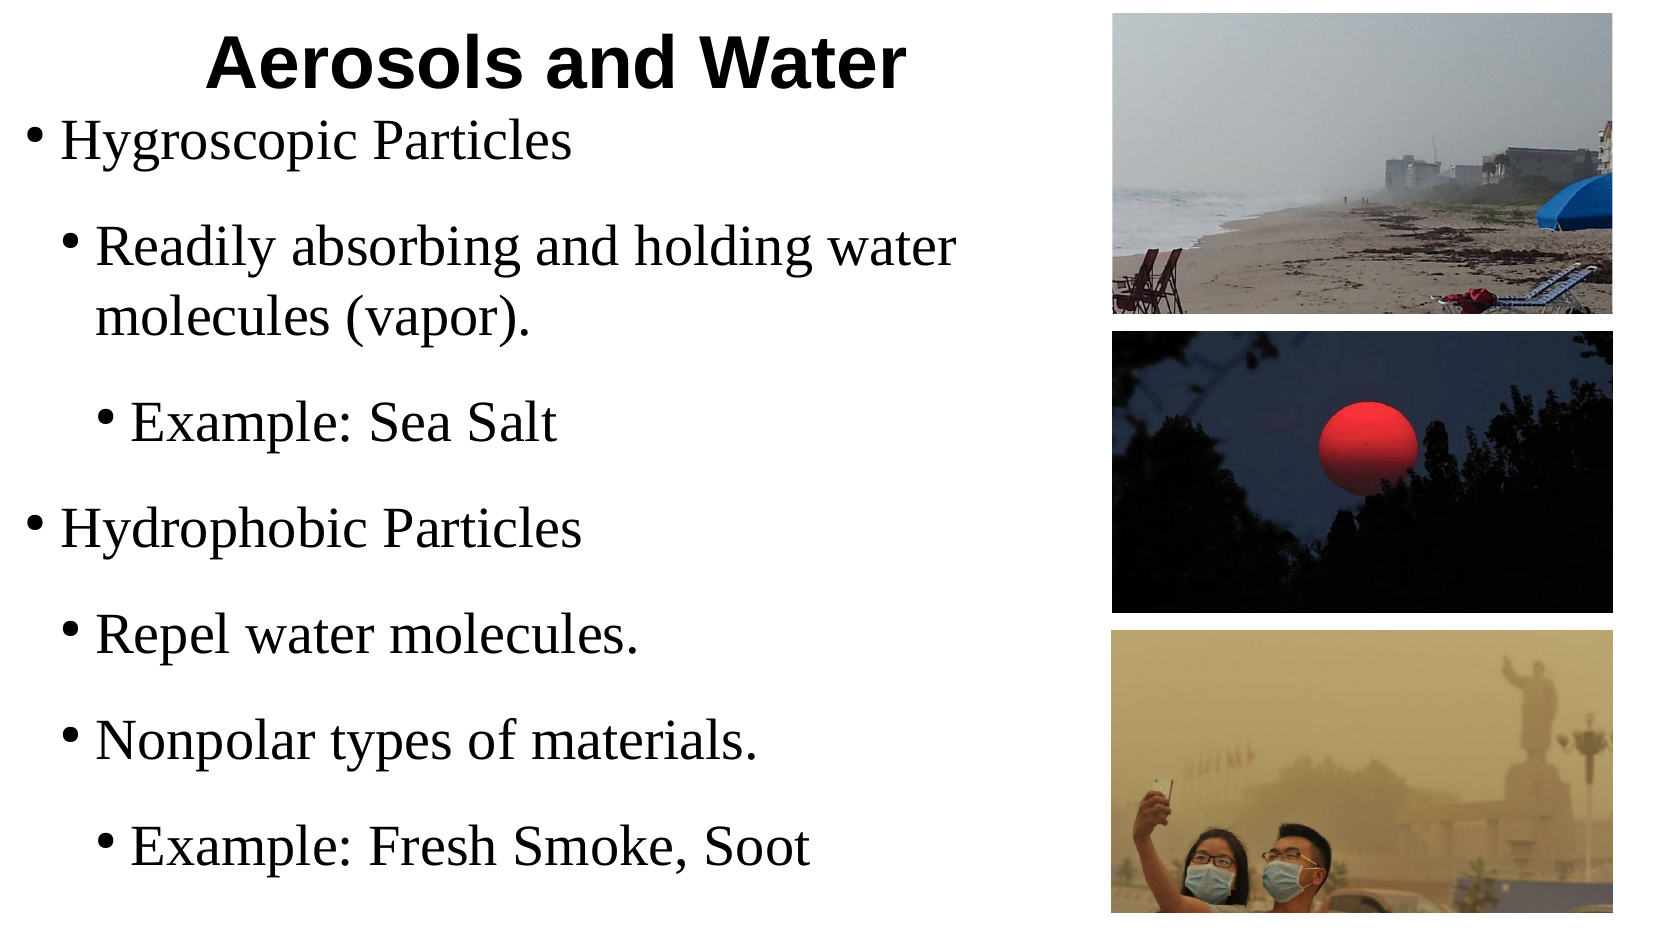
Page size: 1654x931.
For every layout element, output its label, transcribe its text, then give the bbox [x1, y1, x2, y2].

text_box Hygroscopic Particles Readily absorbing and holding water molecules (vapor). Example: Sea Salt Hydrophobic Particles Repel water molecules. Nonpolar types of materials. Example: Fresh Smoke, Soot [9, 100, 1088, 901]
picture [1112, 13, 1613, 314]
title Aerosols and Water [0, 5, 1113, 112]
picture [1112, 331, 1613, 613]
picture [1111, 630, 1613, 913]
